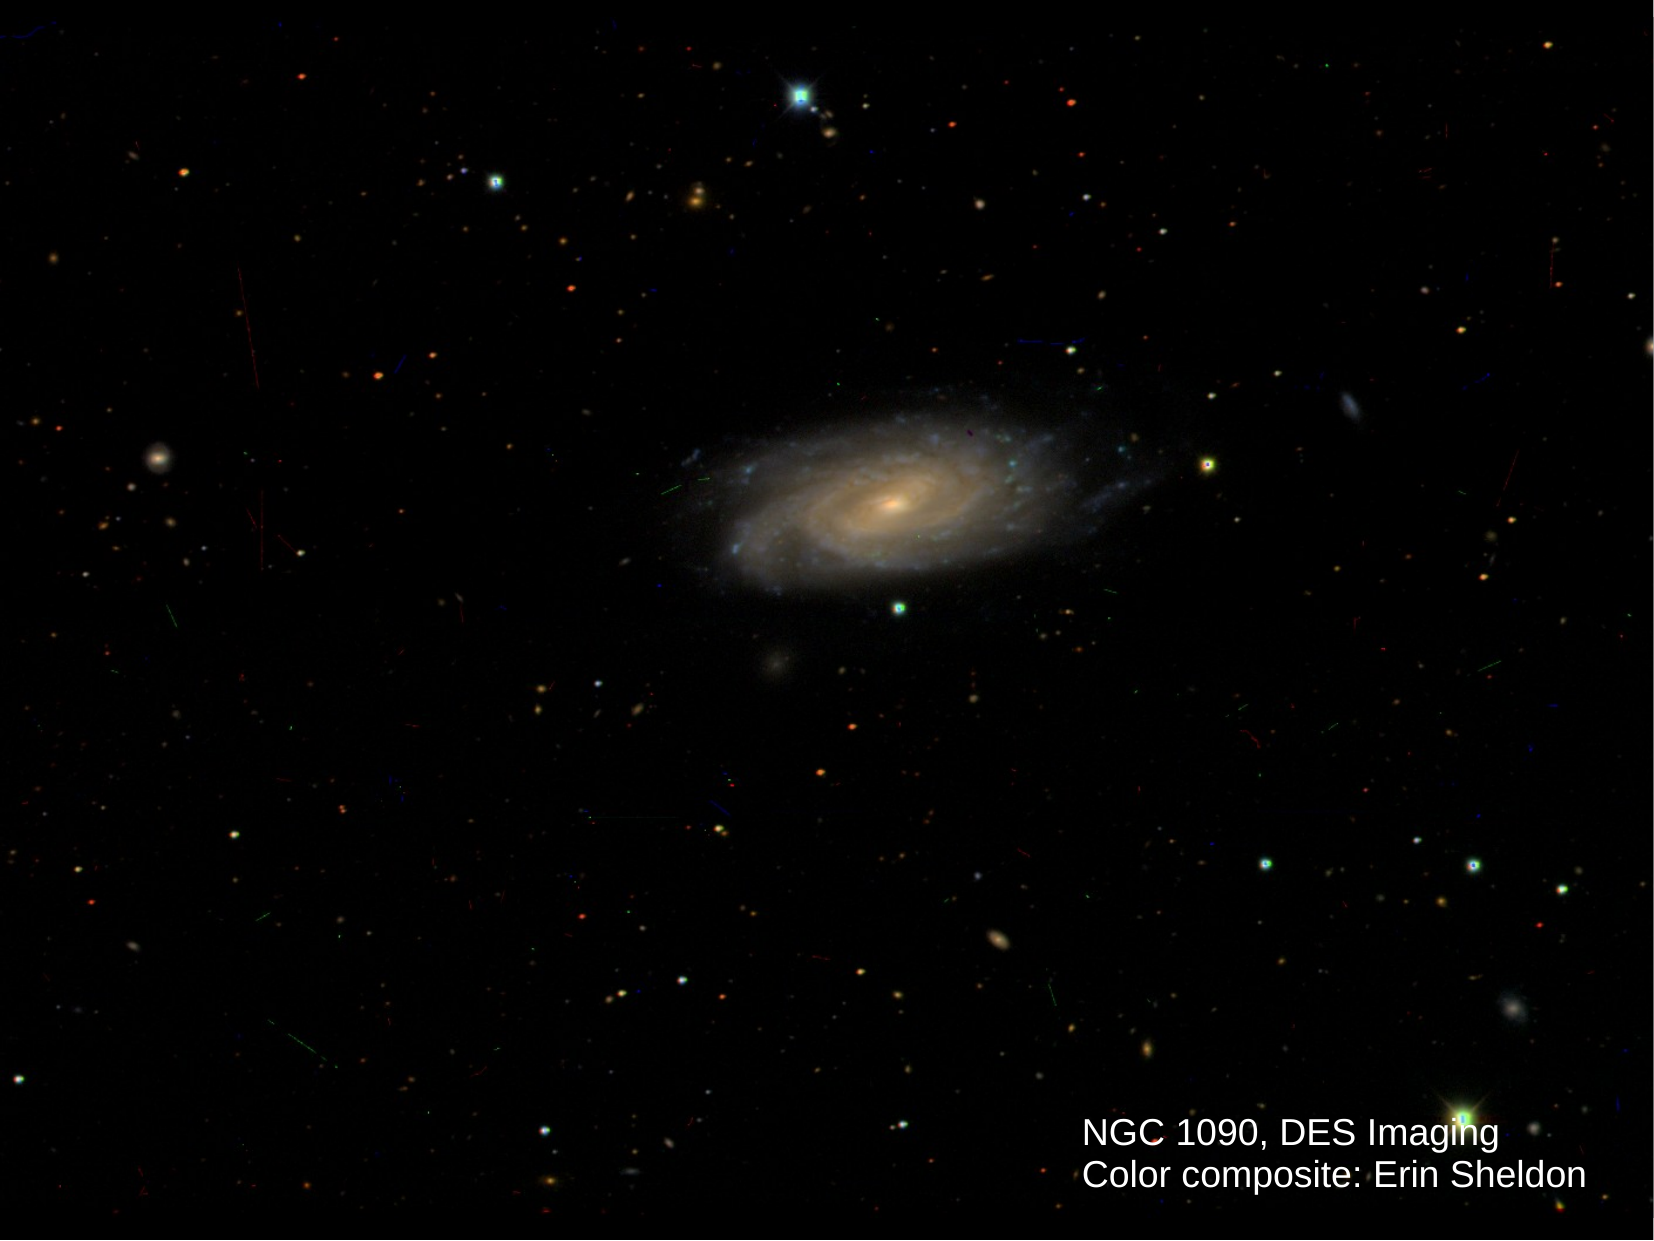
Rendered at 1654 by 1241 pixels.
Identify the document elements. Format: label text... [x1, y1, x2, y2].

picture [0, 17, 1654, 1218]
text_box NGC 1090, DES Imaging Color composite: Erin Sheldon [1067, 1104, 1603, 1204]
